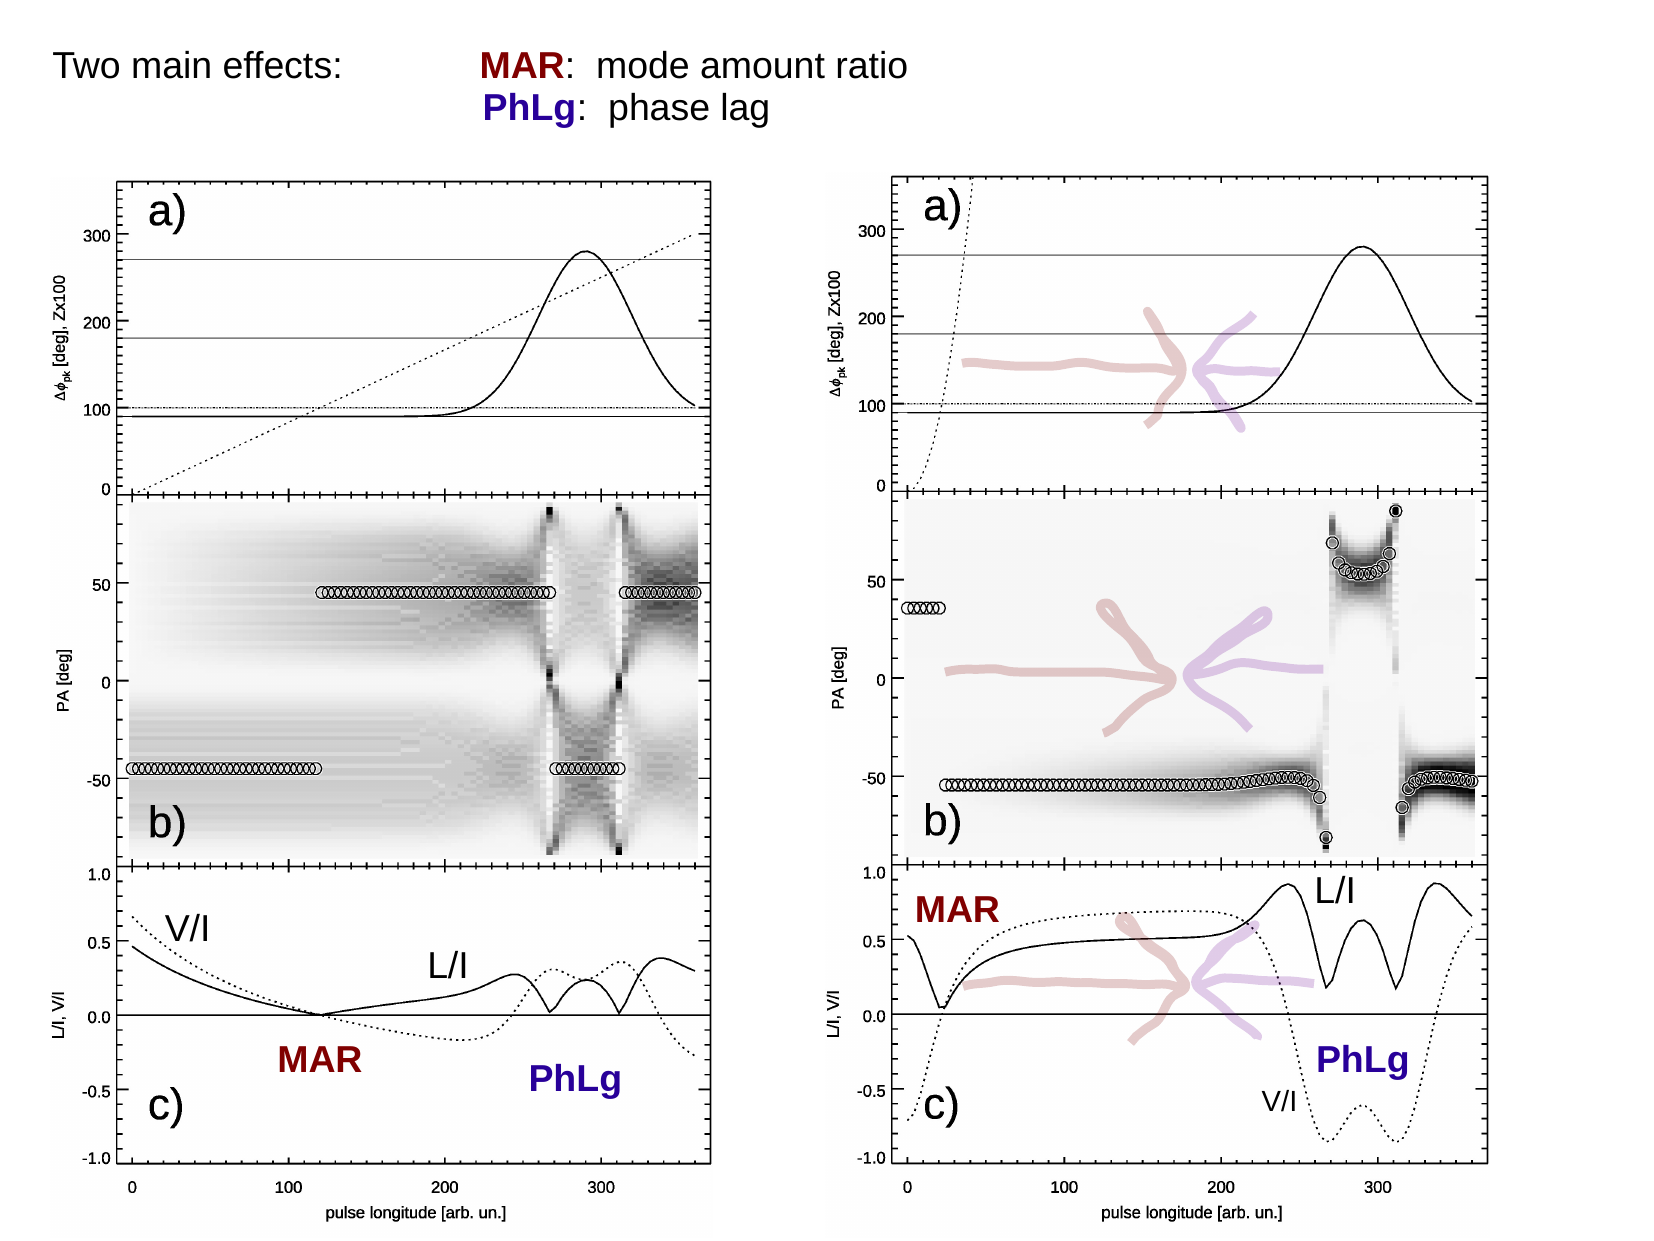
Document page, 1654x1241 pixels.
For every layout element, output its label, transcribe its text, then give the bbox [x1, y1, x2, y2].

text_box L/I [1278, 862, 1388, 920]
picture [825, 172, 1490, 1238]
text_box MAR [262, 1030, 378, 1088]
text_box L/I [412, 937, 484, 995]
picture [50, 177, 713, 1238]
text_box V/I [150, 900, 226, 957]
text_box PhLg [1301, 1030, 1426, 1088]
text_box V/I [1246, 1077, 1313, 1126]
text_box MAR [900, 880, 1015, 938]
text_box Two main effects: MAR: mode amount ratio PhLg: phase lag [37, 37, 923, 137]
text_box PhLg [513, 1050, 638, 1107]
